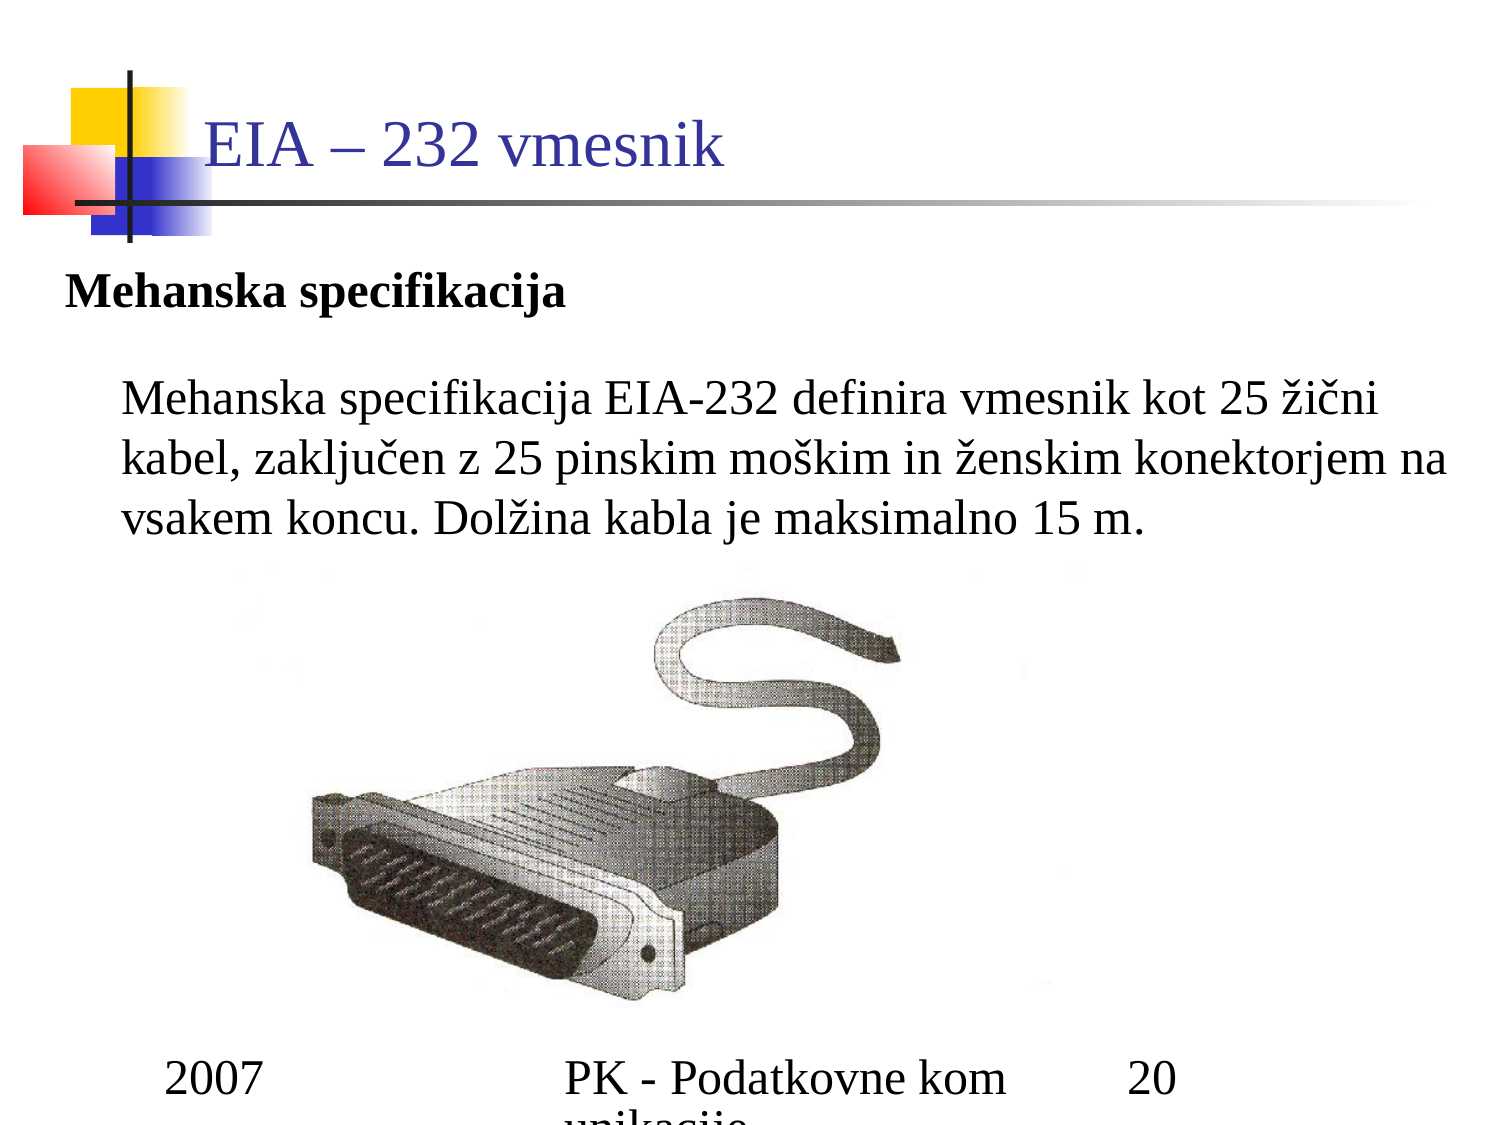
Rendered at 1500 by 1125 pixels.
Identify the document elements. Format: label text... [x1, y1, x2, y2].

picture [237, 562, 1126, 1034]
title EIA – 232 vmesnik [188, 92, 1468, 188]
list Mehanska specifikacija Mehanska specifikacija EIA-232 definira vmesnik kot 25 žični kabel, zaključen z 25 pinskim moškim in ženskim konektorjem na vsakem koncu. Dolžina kabla je maksimalno 15 m. [50, 249, 1469, 576]
